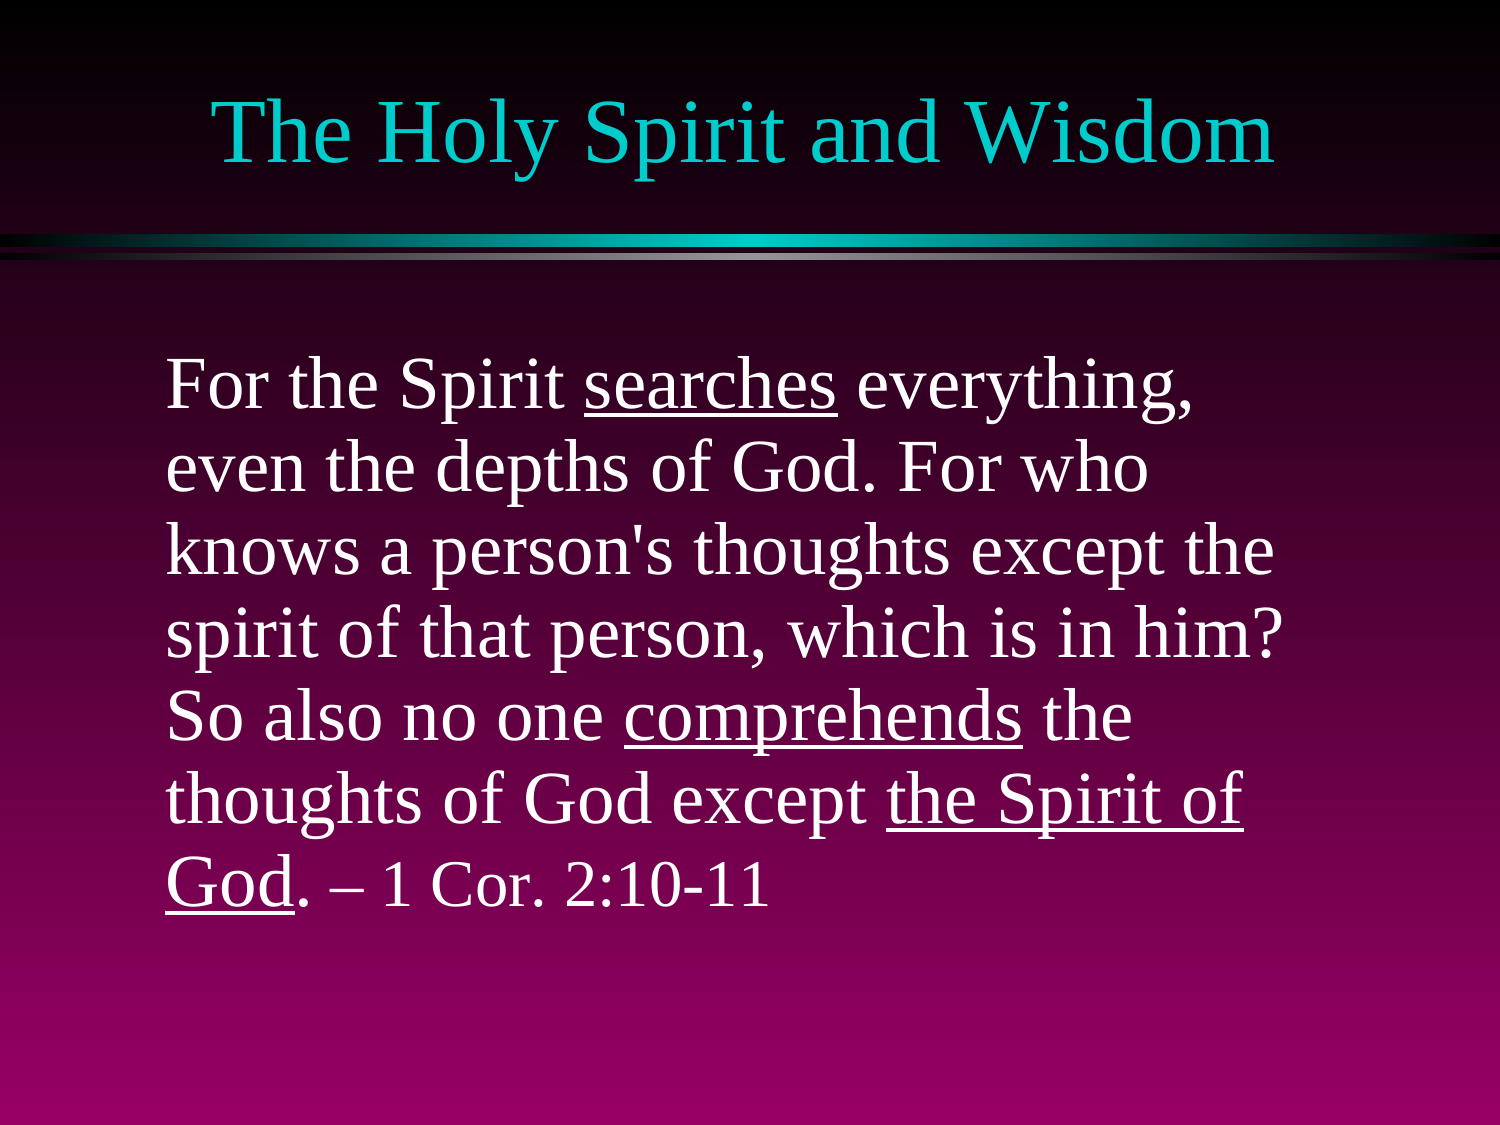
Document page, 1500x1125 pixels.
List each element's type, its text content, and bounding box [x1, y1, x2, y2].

title The Holy Spirit and Wisdom [99, 37, 1388, 225]
text_box For the Spirit searches everything, even the depths of God. For who knows a person's thoughts except the spirit of that person, which is in him? So also no one comprehends the thoughts of God except the Spirit of God. – 1 Cor. 2:10-11 [150, 334, 1324, 933]
